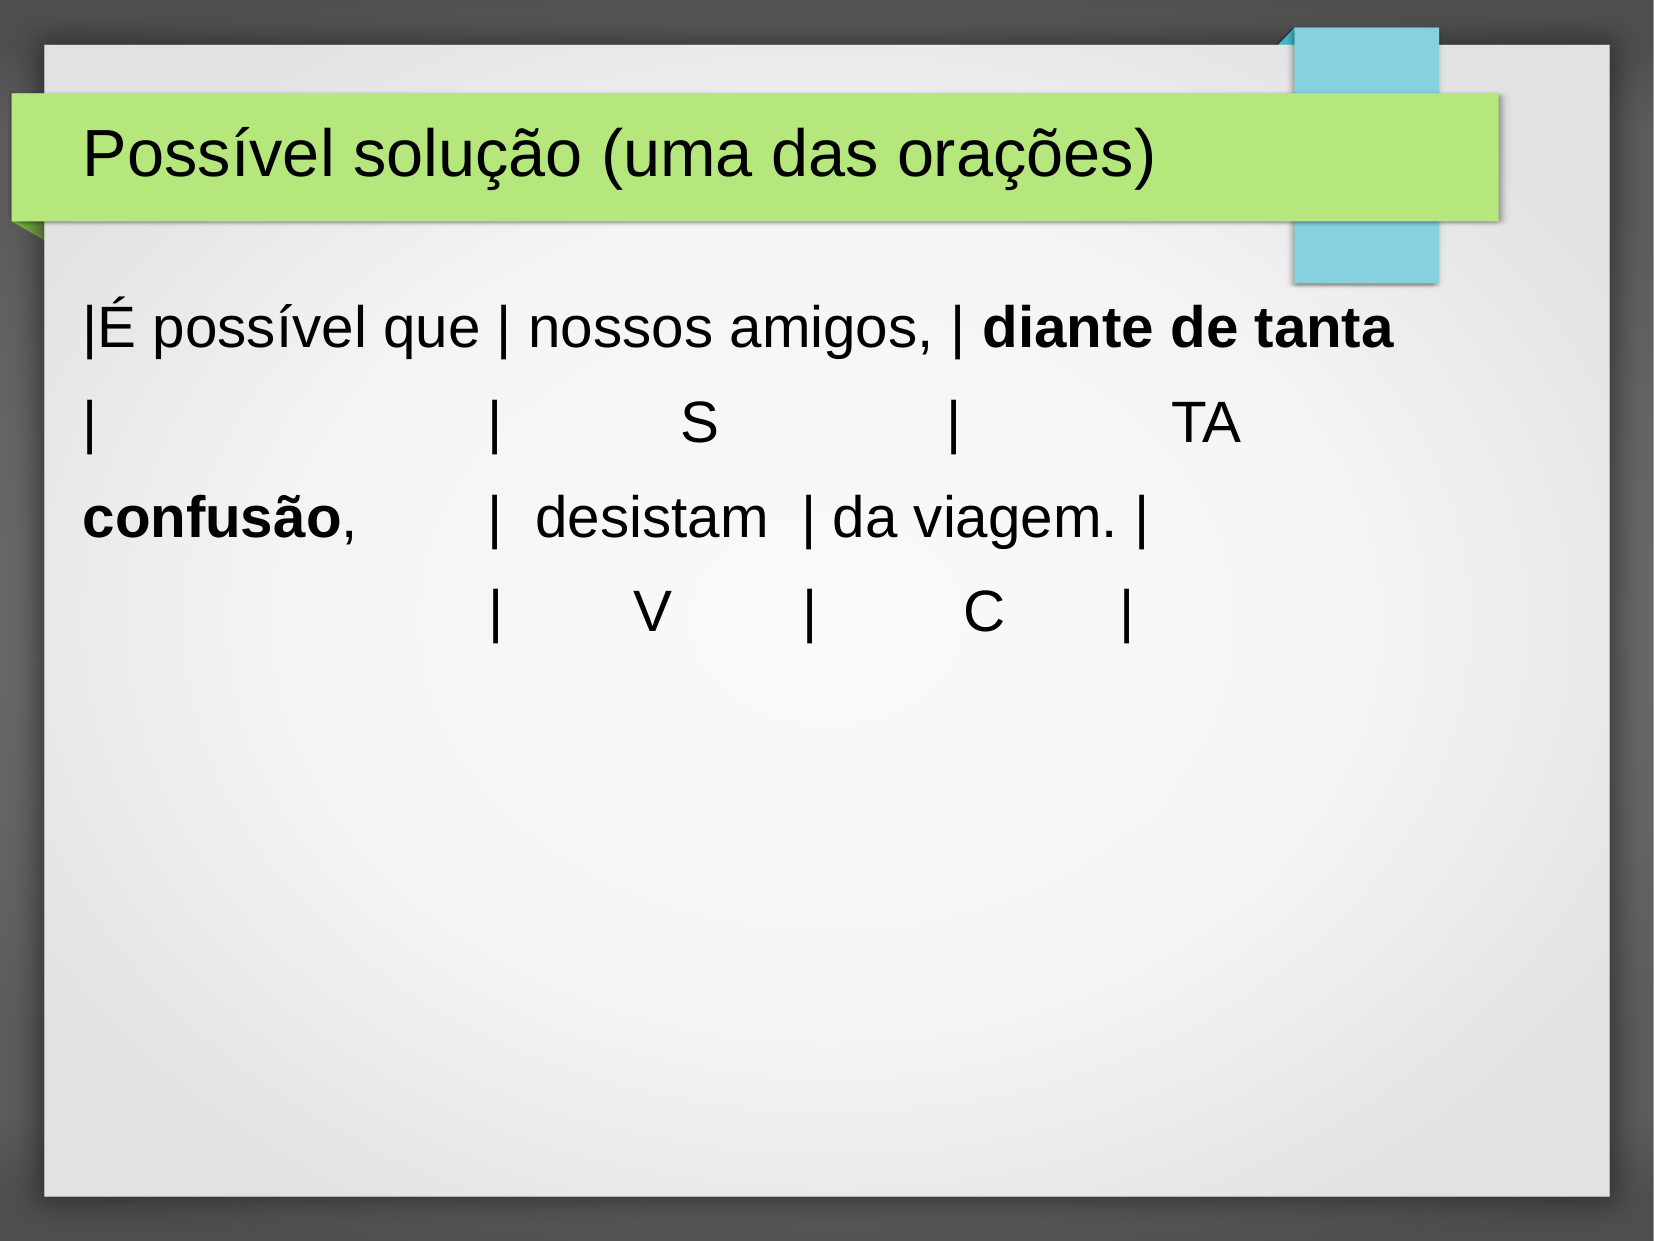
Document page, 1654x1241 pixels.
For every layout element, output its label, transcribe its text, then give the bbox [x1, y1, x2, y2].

list |É possível que | nossos amigos, | diante de tanta | | S | TA confusão, | desistam | da viagem. | | V | C | [82, 295, 1571, 1015]
picture [0, 0, 1654, 1241]
title Possível solução (uma das orações) [82, 94, 1264, 213]
